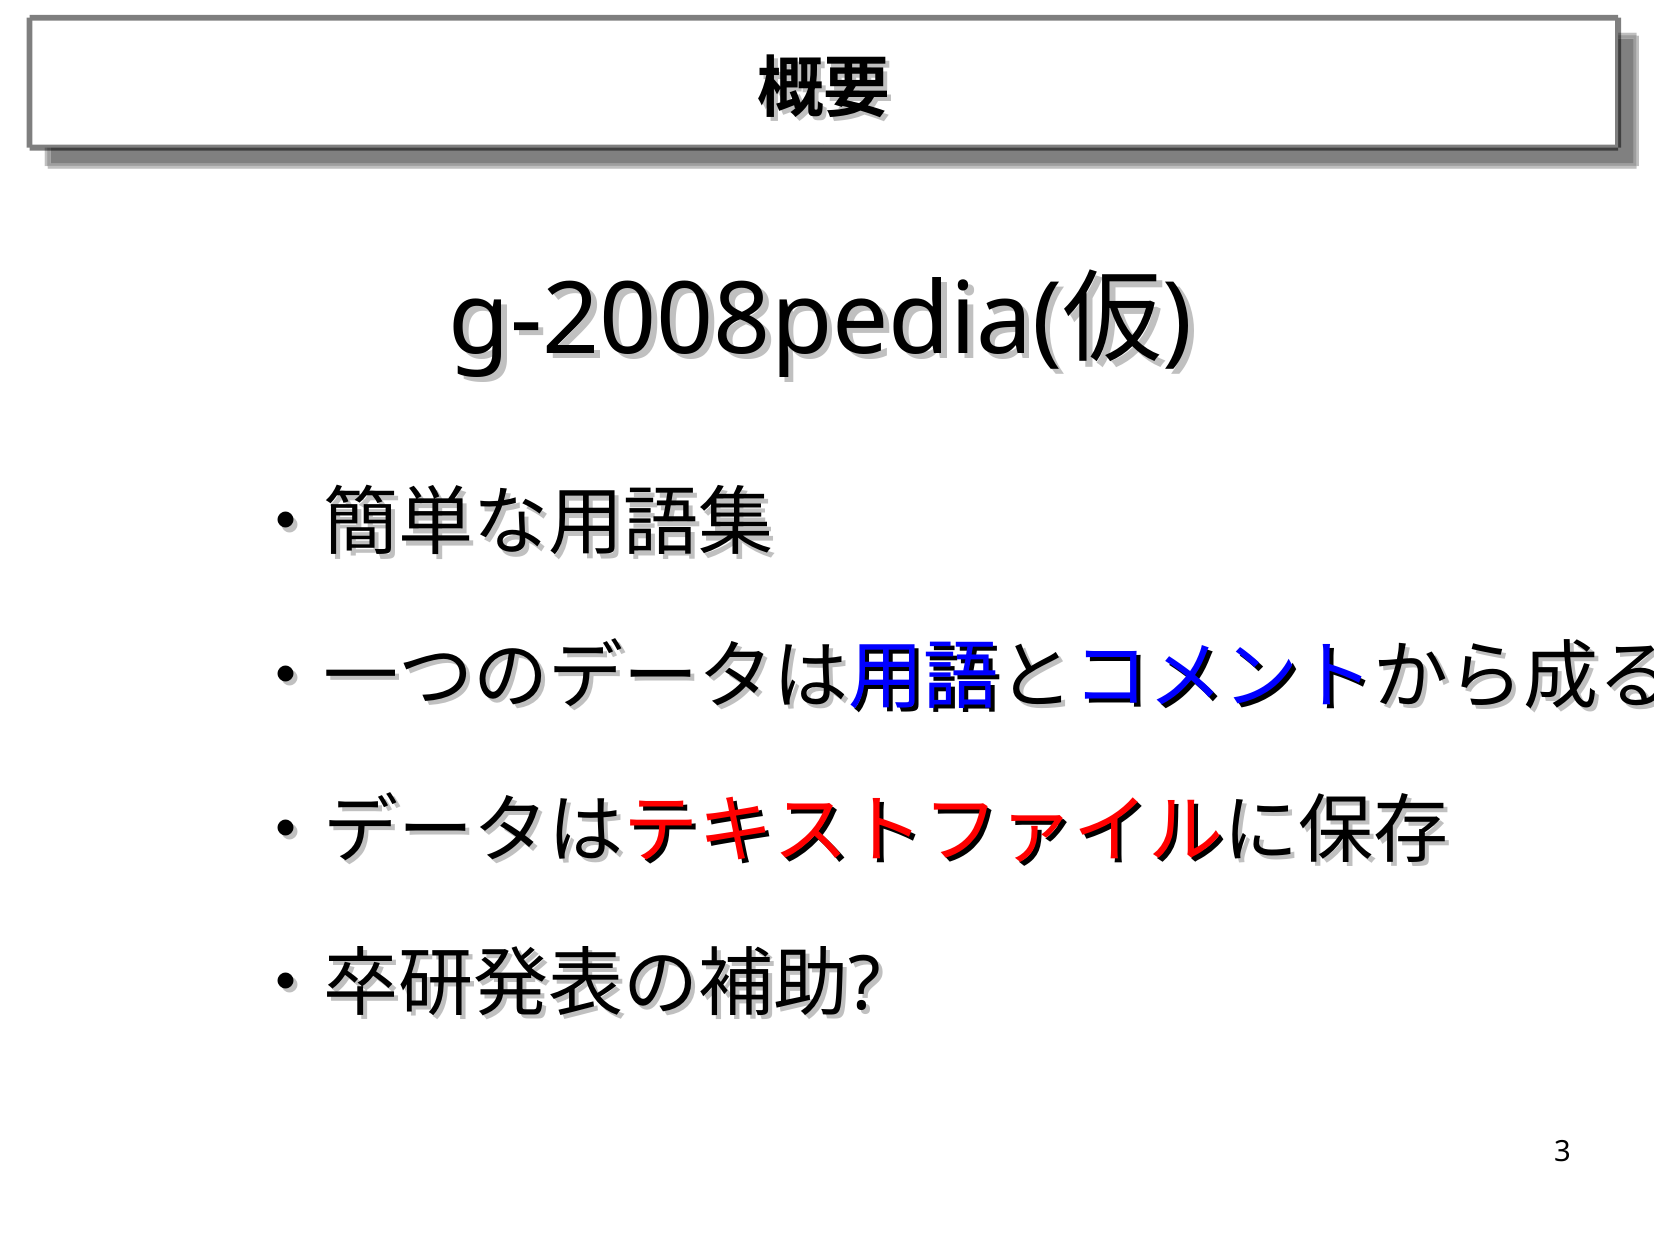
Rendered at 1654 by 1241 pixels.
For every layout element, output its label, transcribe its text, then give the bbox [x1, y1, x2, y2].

text_box ・卒研発表の補助? [230, 912, 858, 1014]
text_box ・データはテキストファイルに保存 [230, 758, 1202, 861]
text_box ・一つのデータは用語とコメントから成る [230, 605, 1410, 707]
text_box ・簡単な用語集 [230, 451, 740, 554]
text_box 概要 [29, 17, 1619, 148]
text_box g-2008pedia(仮) [431, 227, 1240, 356]
